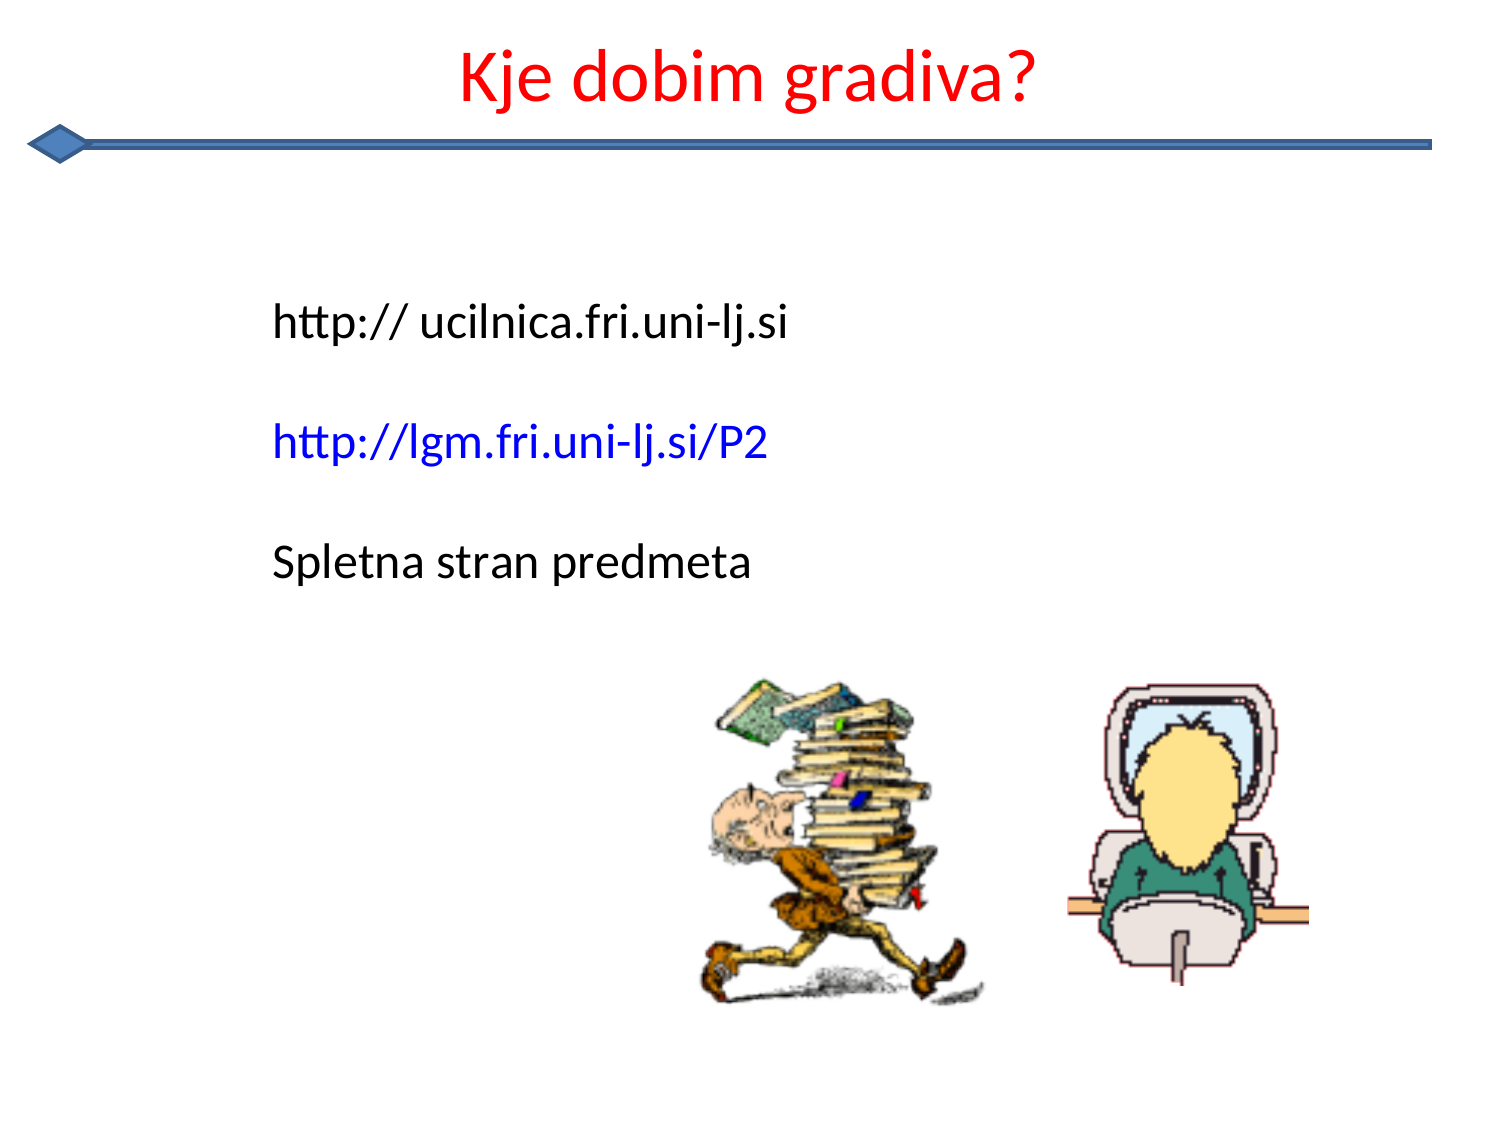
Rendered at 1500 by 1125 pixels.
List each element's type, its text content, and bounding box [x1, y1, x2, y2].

text_box http:// ucilnica.fri.uni-lj.si http://lgm.fri.uni-lj.si/P2 Spletna stran predmeta [257, 281, 1372, 597]
title Kje dobim gradiva? [75, 18, 1426, 124]
picture [691, 672, 990, 1016]
picture [1066, 682, 1309, 986]
